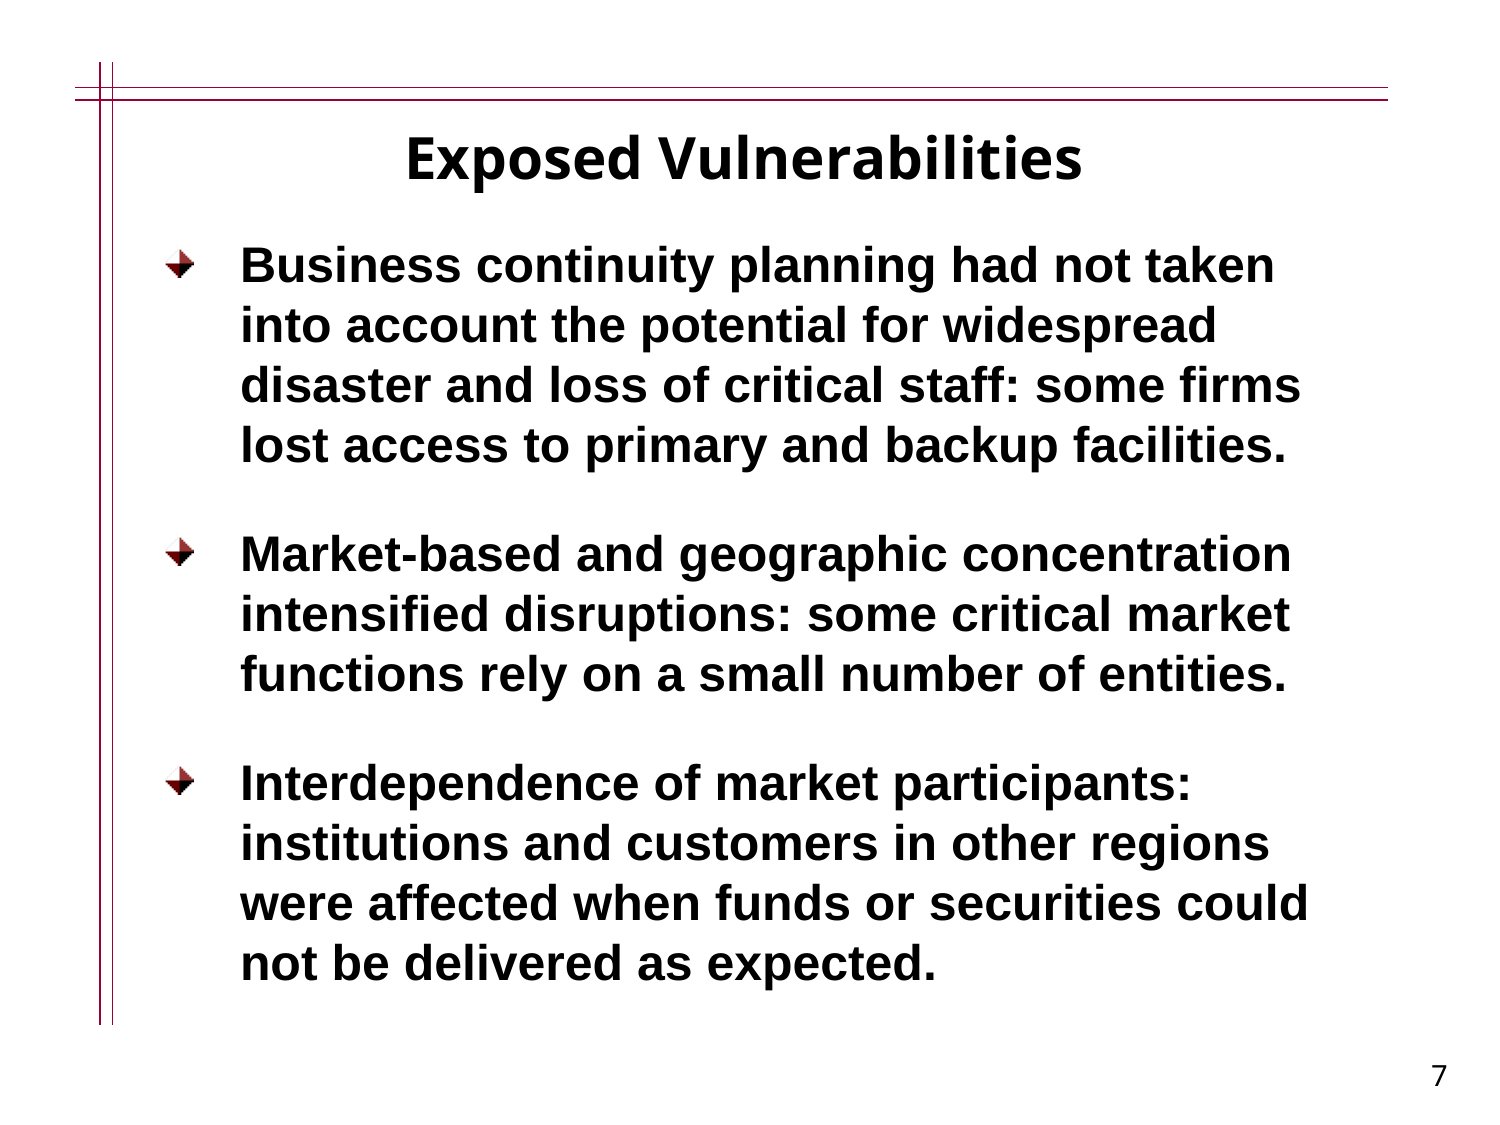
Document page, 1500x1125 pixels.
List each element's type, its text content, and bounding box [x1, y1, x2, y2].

picture [164, 536, 194, 566]
picture [164, 765, 194, 795]
title Exposed Vulnerabilities [137, 112, 1351, 201]
picture [164, 248, 194, 278]
text_box Business continuity planning had not taken into account the potential for widespread disaster and loss of critical staff: some firms lost access to primary and backup facilities. Market-based and geographic concentration intensified disruptions: some critical market functions rely on a small number of entities. Interdependence of market participants: institutions and customers in other regions were affected when funds or securities could not be delivered as expected. [149, 224, 1388, 988]
